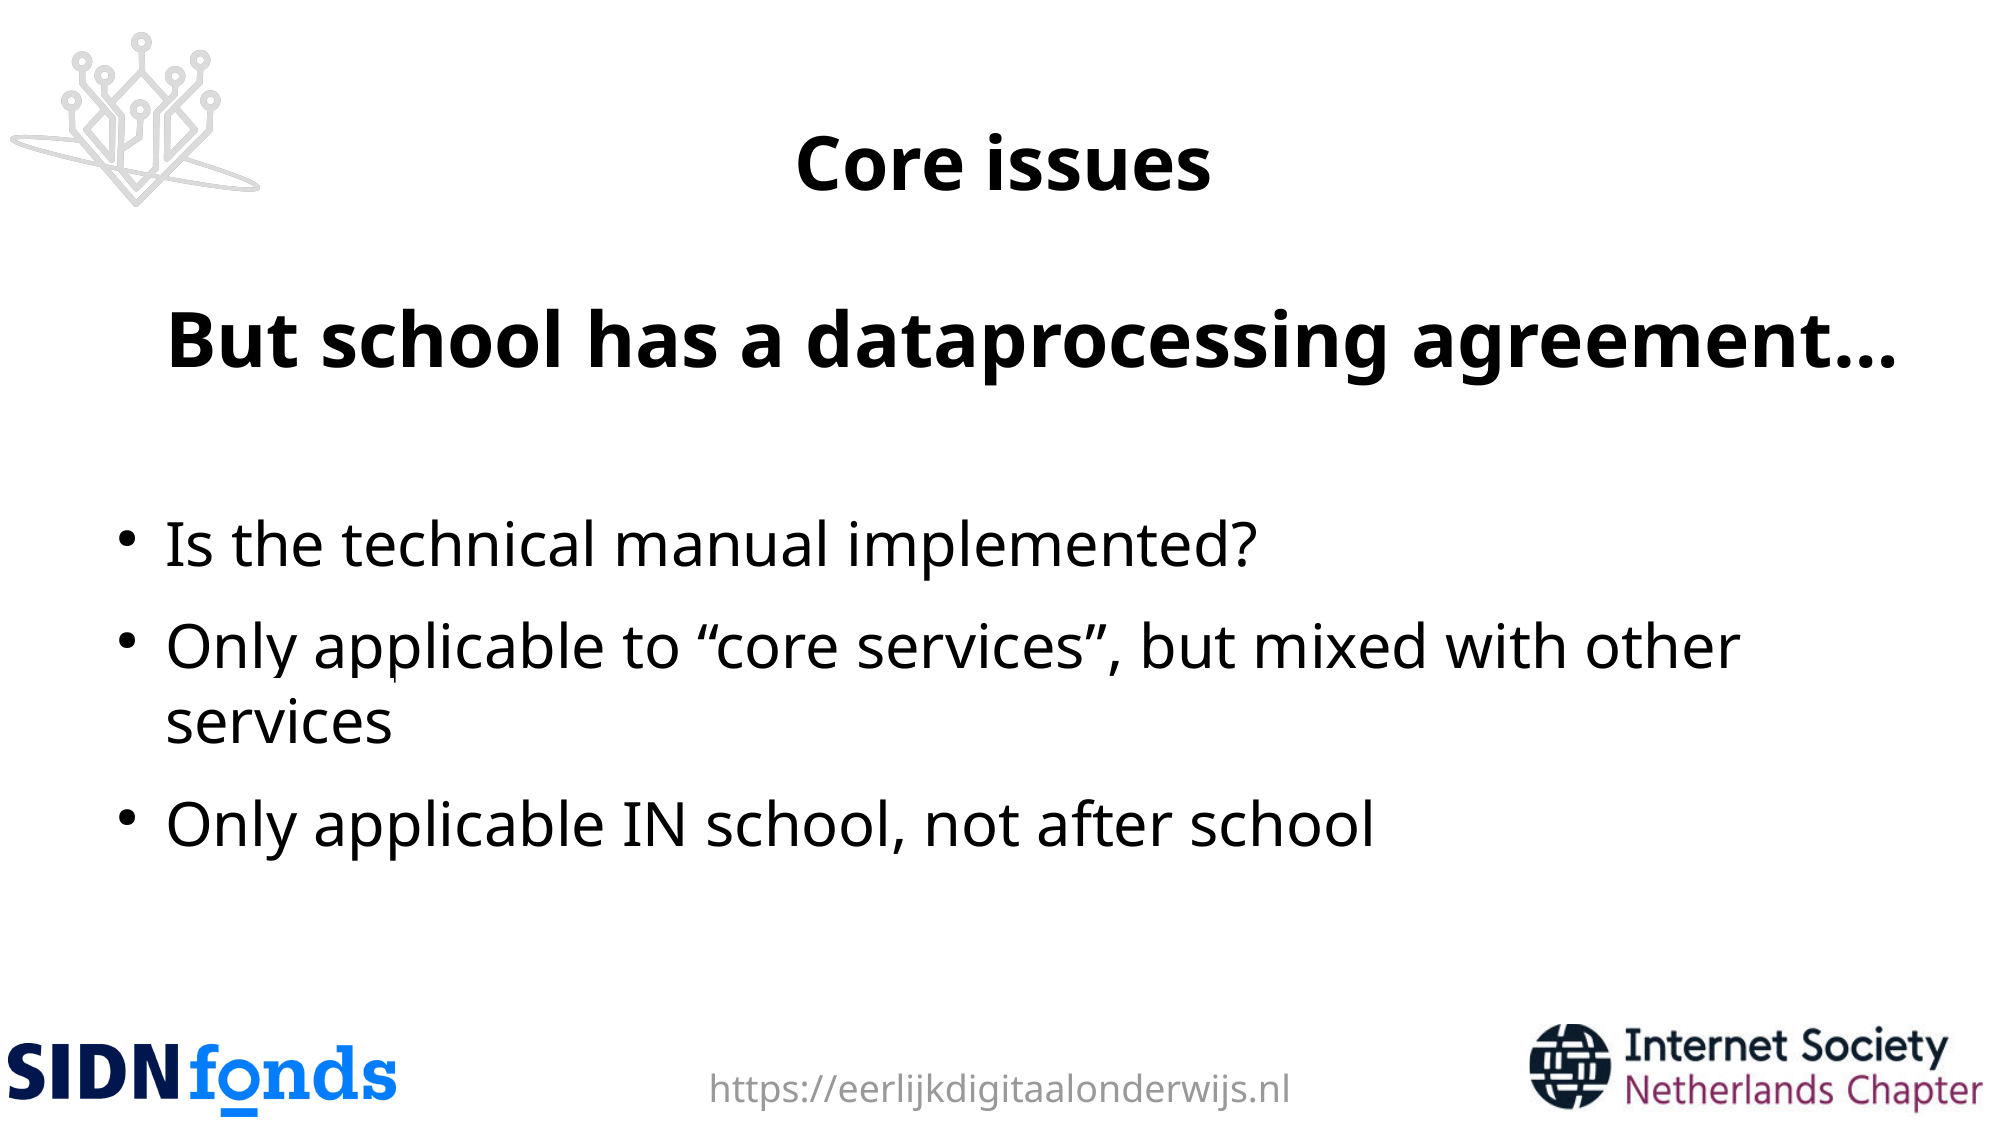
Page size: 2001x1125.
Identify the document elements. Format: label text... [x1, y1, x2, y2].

picture [1529, 1024, 1995, 1117]
list But school has a dataprocessing agreement… Is the technical manual implemented? Only applicable to “core services”, but mixed with other services Only applicable IN school, not after school [99, 292, 1900, 945]
text_box Core issues [0, 118, 2000, 214]
picture [8, 1043, 396, 1117]
